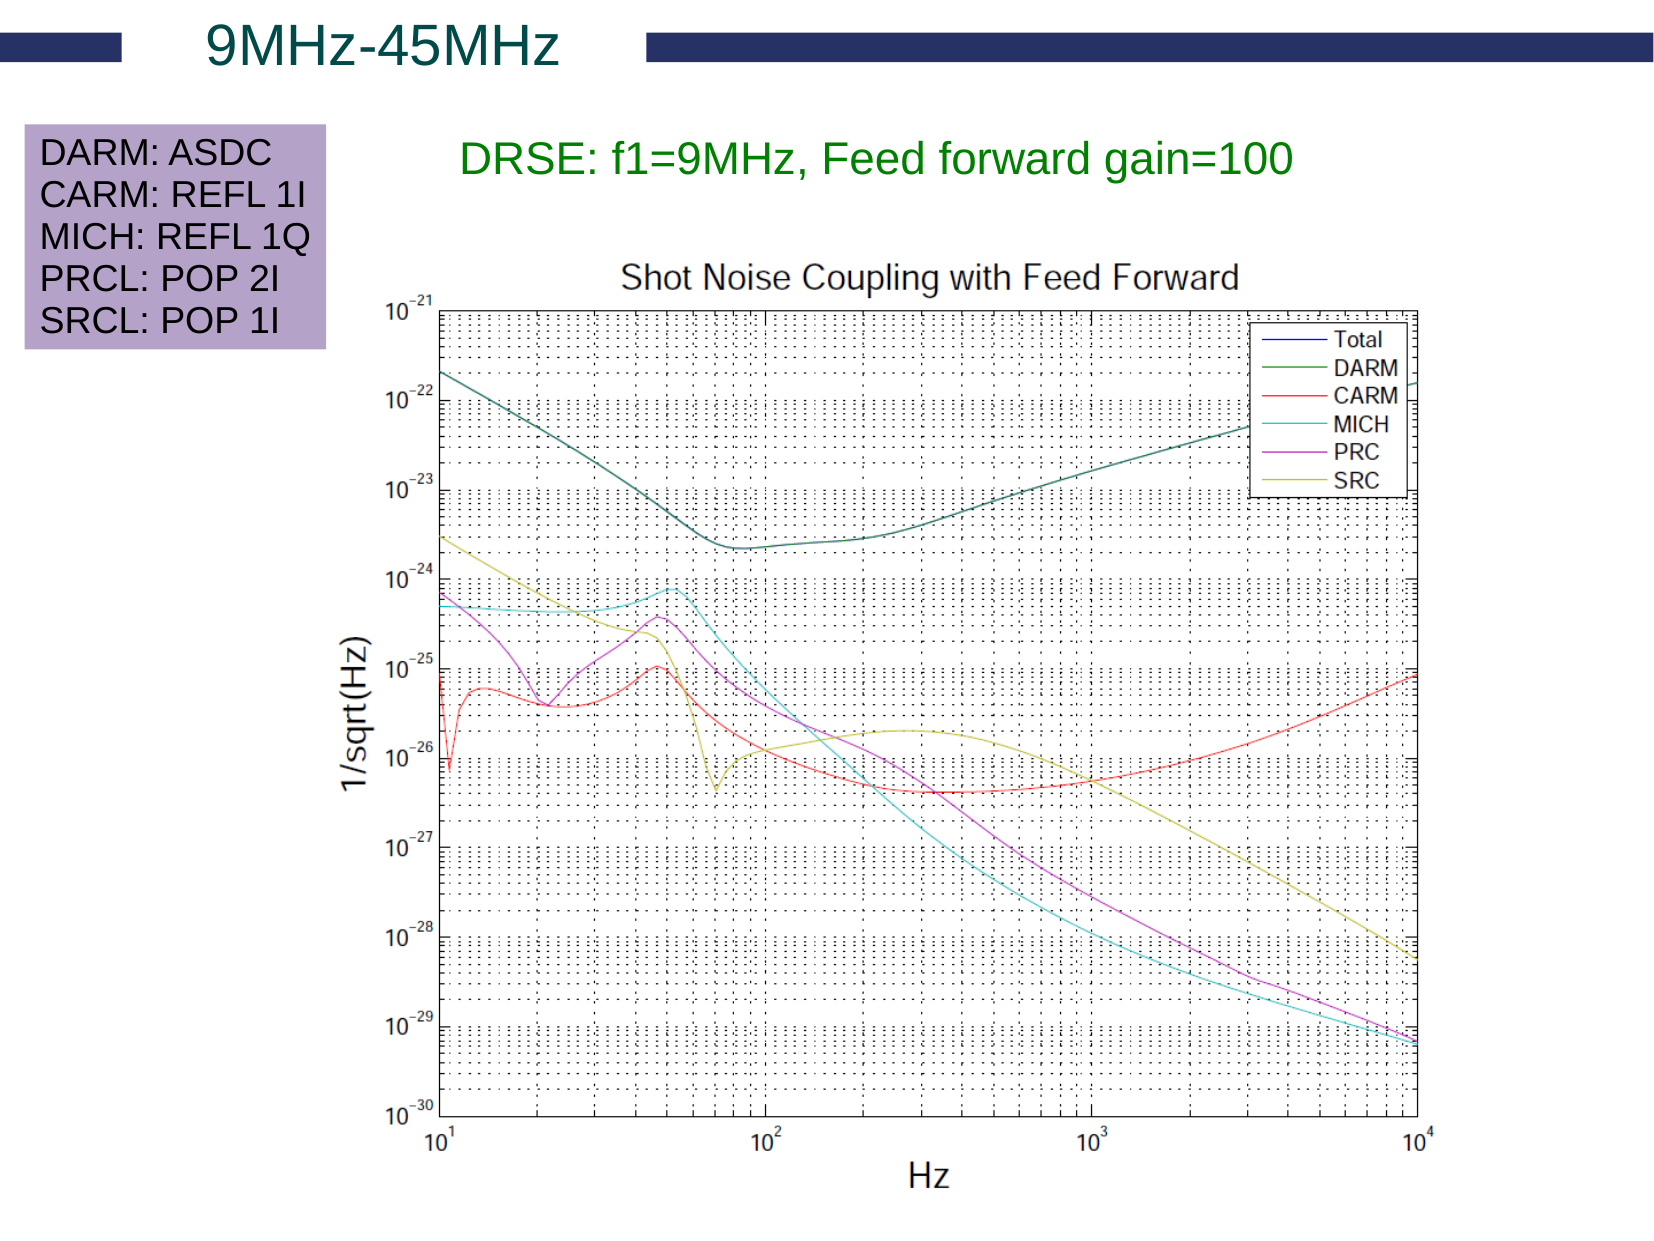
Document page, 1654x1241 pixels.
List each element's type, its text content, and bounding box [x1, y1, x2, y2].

text_box DARM: ASDC CARM: REFL 1I MICH: REFL 1Q PRCL: POP 2I SRCL: POP 1I [24, 124, 326, 350]
picture [307, 236, 1471, 1212]
text_box DRSE: f1=9MHz, Feed forward gain=100 [444, 125, 1310, 192]
title 9MHz-45MHz [121, 12, 647, 78]
